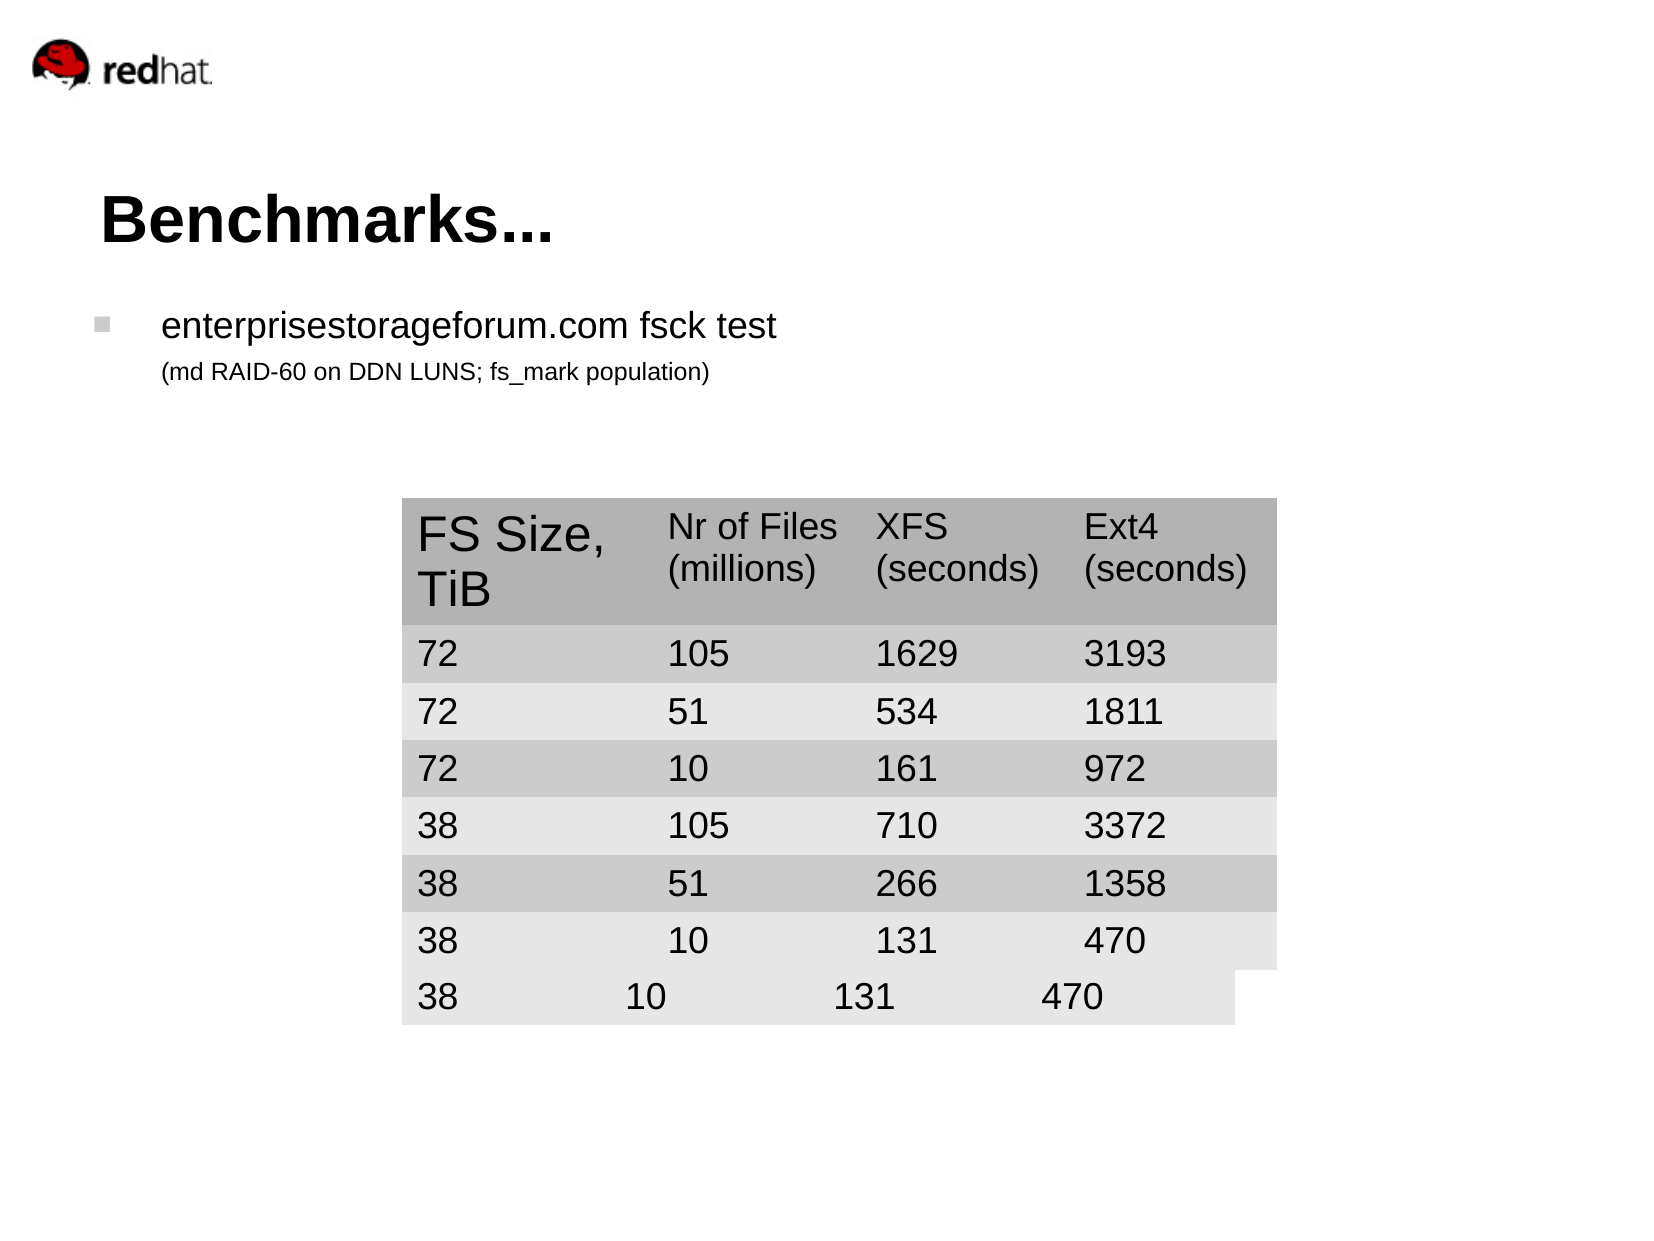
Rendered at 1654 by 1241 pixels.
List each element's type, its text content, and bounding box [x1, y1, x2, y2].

table_cell 1358 [1069, 855, 1277, 912]
list enterprisestorageforum.com fsck test (md RAID-60 on DDN LUNS; fs_mark population) [94, 304, 1500, 1174]
table_cell 710 [861, 797, 1069, 855]
table_cell 1811 [1069, 683, 1277, 740]
table_cell 266 [861, 855, 1069, 912]
table_cell 10 [610, 970, 819, 1025]
table_cell 470 [1027, 970, 1235, 1025]
table_cell 51 [653, 683, 861, 740]
table_cell 1629 [861, 625, 1069, 683]
table_header Nr of Files (millions) [653, 498, 861, 625]
table_cell 3372 [1069, 797, 1277, 855]
table_cell 105 [653, 625, 861, 683]
table_cell 105 [653, 797, 861, 855]
table_cell 72 [402, 625, 653, 683]
table_cell 3193 [1069, 625, 1277, 683]
table_cell 470 [1069, 912, 1277, 970]
table_cell 38 [402, 970, 610, 1025]
table_cell 972 [1069, 740, 1277, 797]
table_cell 38 [402, 912, 653, 970]
table_header XFS (seconds) [861, 498, 1069, 625]
table_cell 131 [819, 970, 1027, 1025]
table_cell 534 [861, 683, 1069, 740]
title Benchmarks... [100, 164, 1506, 275]
table_cell 72 [402, 683, 653, 740]
picture [31, 37, 212, 98]
table_header Ext4 (seconds) [1069, 498, 1277, 625]
table_cell 131 [861, 912, 1069, 970]
table_cell 72 [402, 740, 653, 797]
table_cell 38 [402, 797, 653, 855]
table_cell 51 [653, 855, 861, 912]
table_header FS Size, TiB [402, 498, 653, 625]
table_cell 10 [653, 912, 861, 970]
table_cell 161 [861, 740, 1069, 797]
table_cell 10 [653, 740, 861, 797]
table_cell 38 [402, 855, 653, 912]
